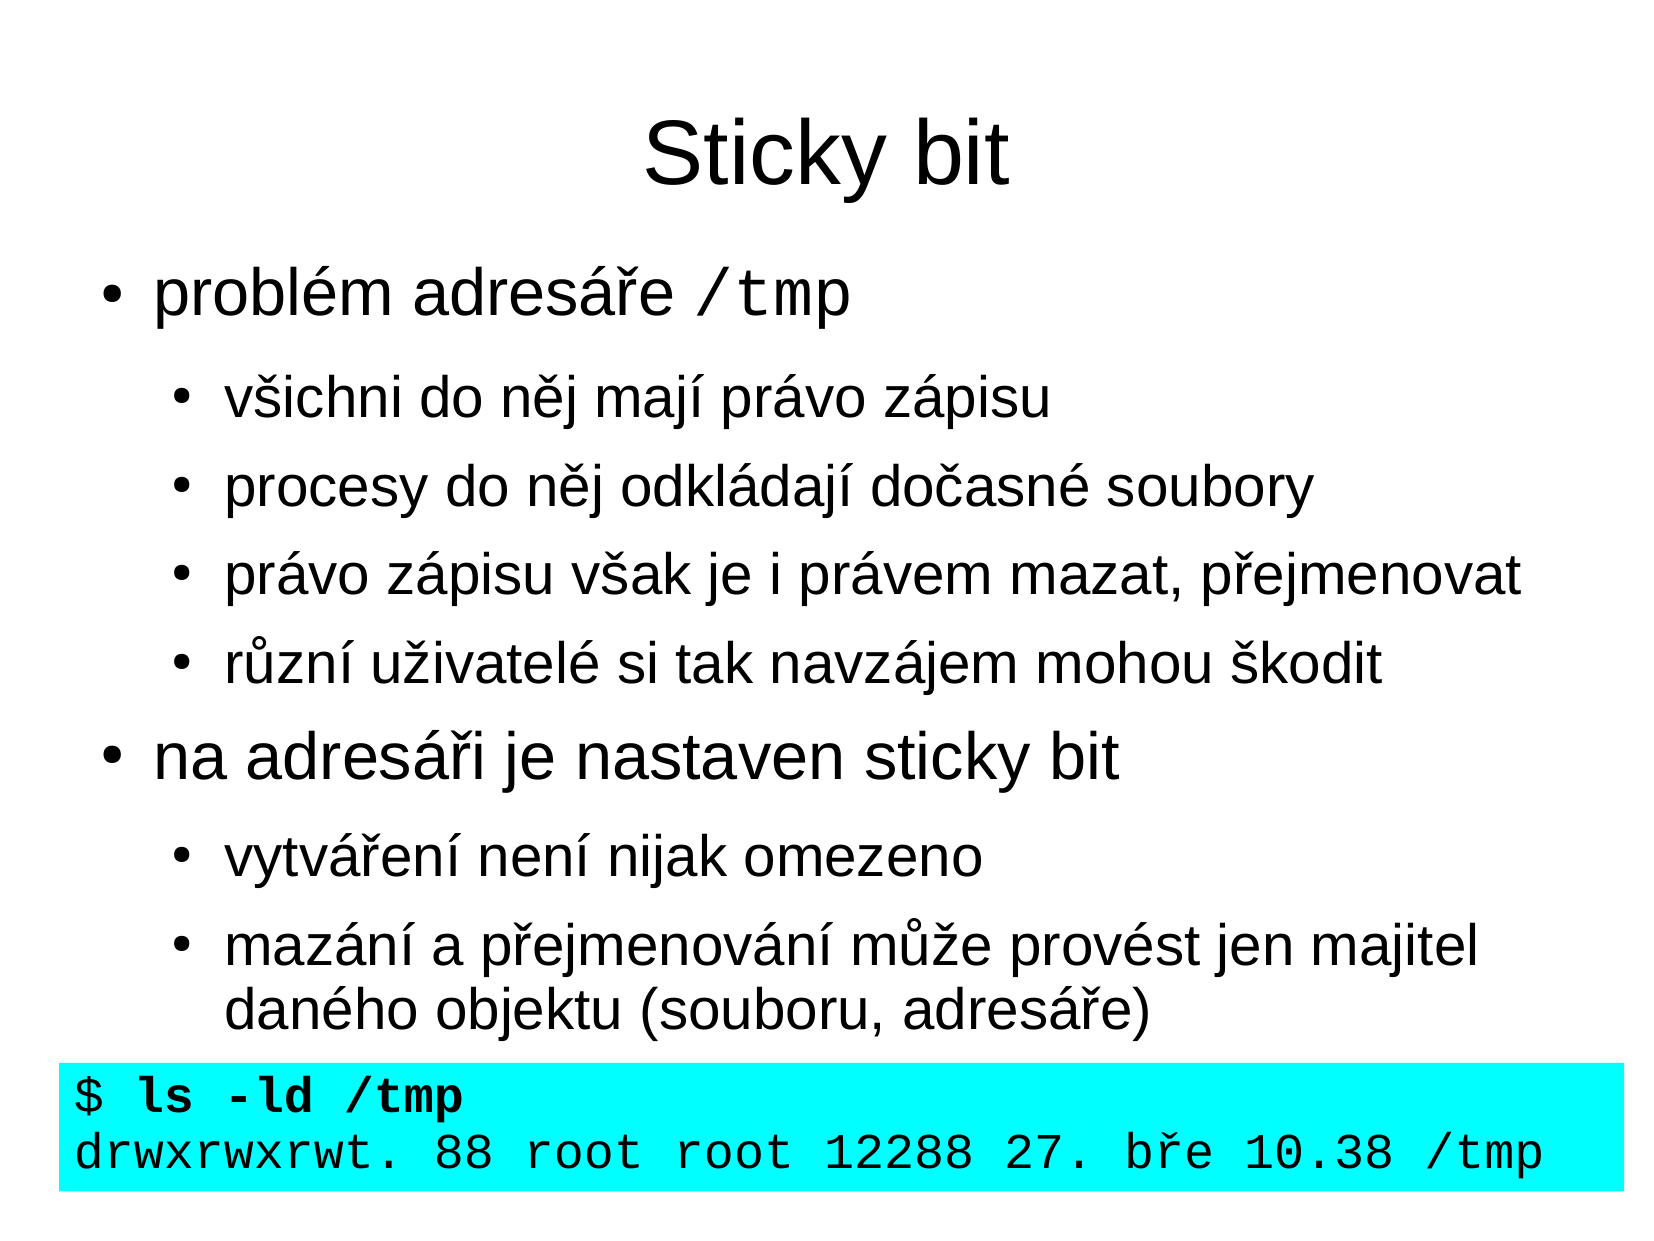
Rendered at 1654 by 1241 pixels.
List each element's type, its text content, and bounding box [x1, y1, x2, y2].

list problém adresáře /tmp všichni do něj mají právo zápisu procesy do něj odkládají dočasné soubory právo zápisu však je i právem mazat, přejmenovat různí uživatelé si tak navzájem mohou škodit na adresáři je nastaven sticky bit vytváření není nijak omezeno mazání a přejmenování může provést jen majitel daného objektu (souboru, adresáře) [82, 254, 1571, 1059]
text_box $ ls -ld /tmp drwxrwxrwt. 88 root root 12288 27. bře 10.38 /tmp [59, 1062, 1625, 1192]
title Sticky bit [82, 56, 1571, 250]
